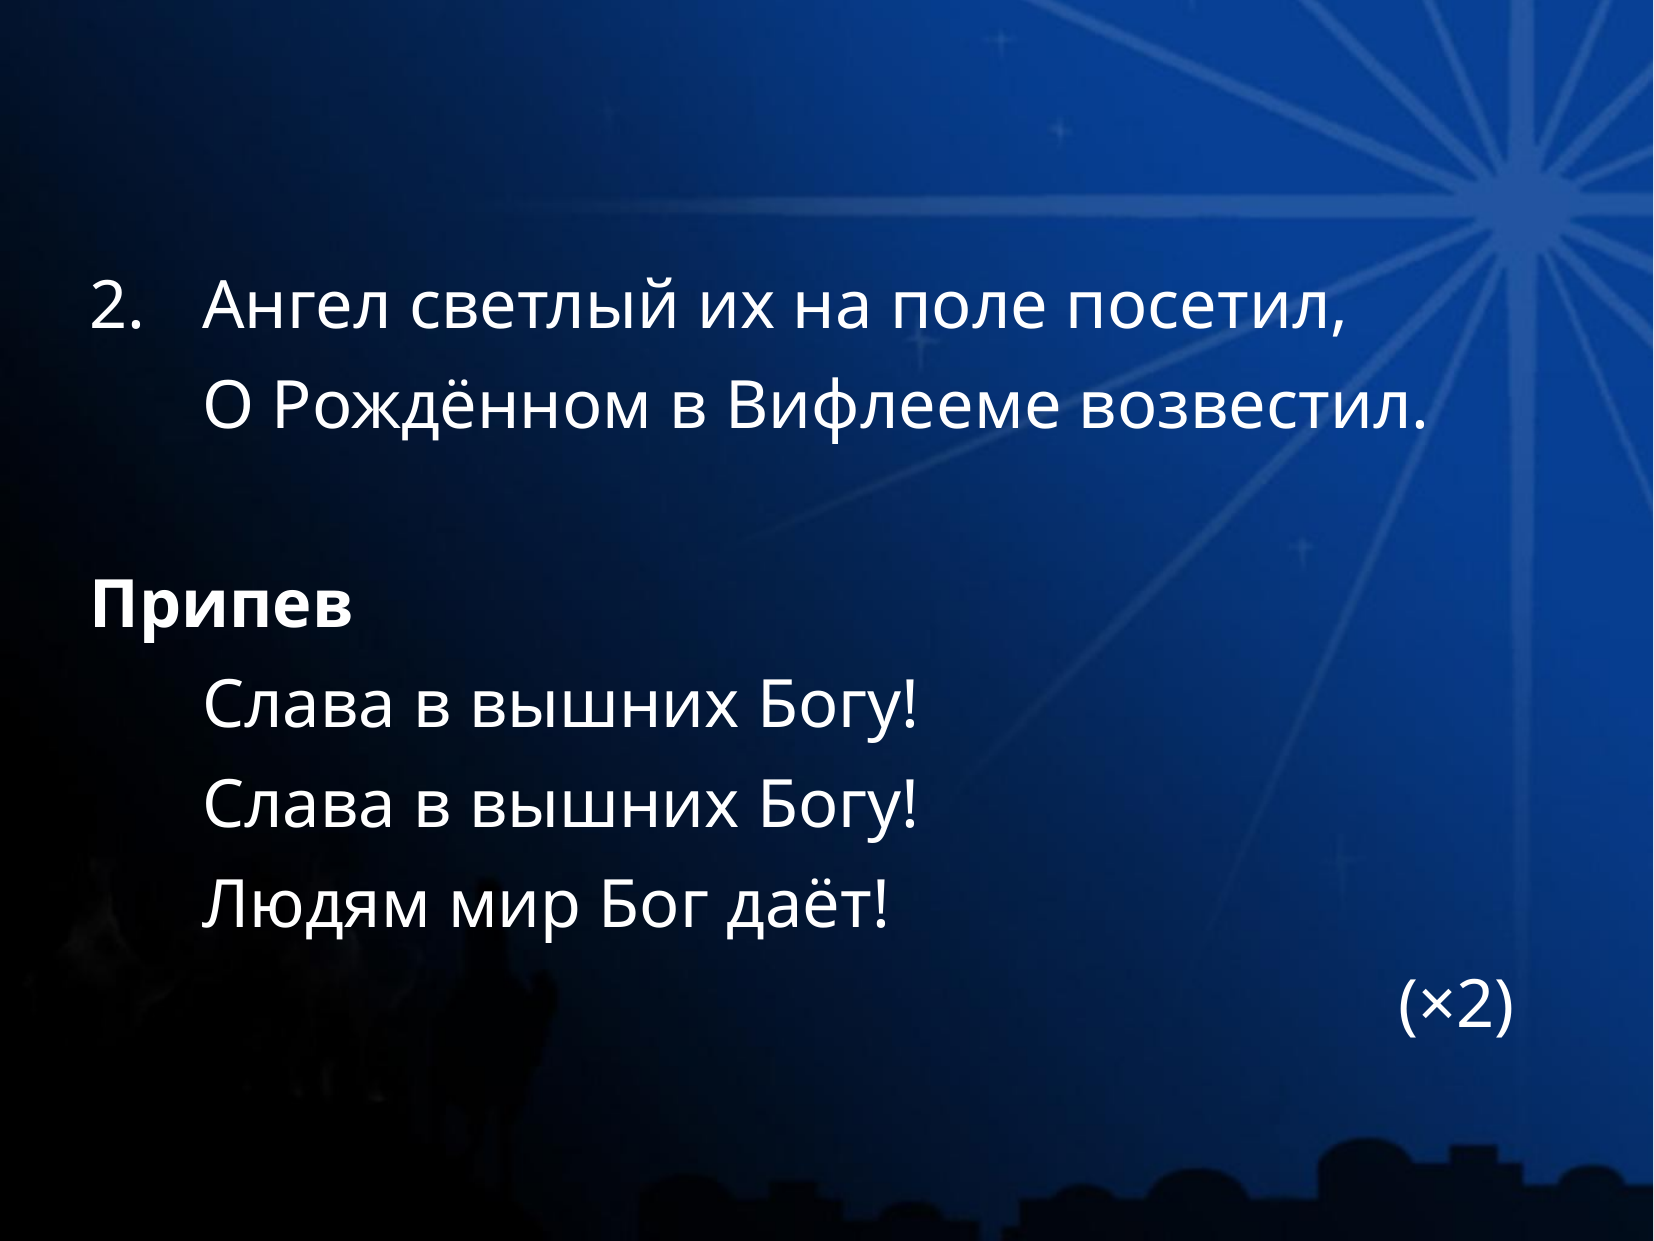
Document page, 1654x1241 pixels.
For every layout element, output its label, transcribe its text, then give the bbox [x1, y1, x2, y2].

text_box 2. Ангел светлый их на поле посетил, О Рождённом в Вифлееме возвестил. Припев Слава в вышних Богу! Слава в вышних Богу! Людям мир Бог даёт! (×2) [75, 150, 1576, 1163]
picture [0, 0, 1654, 1241]
